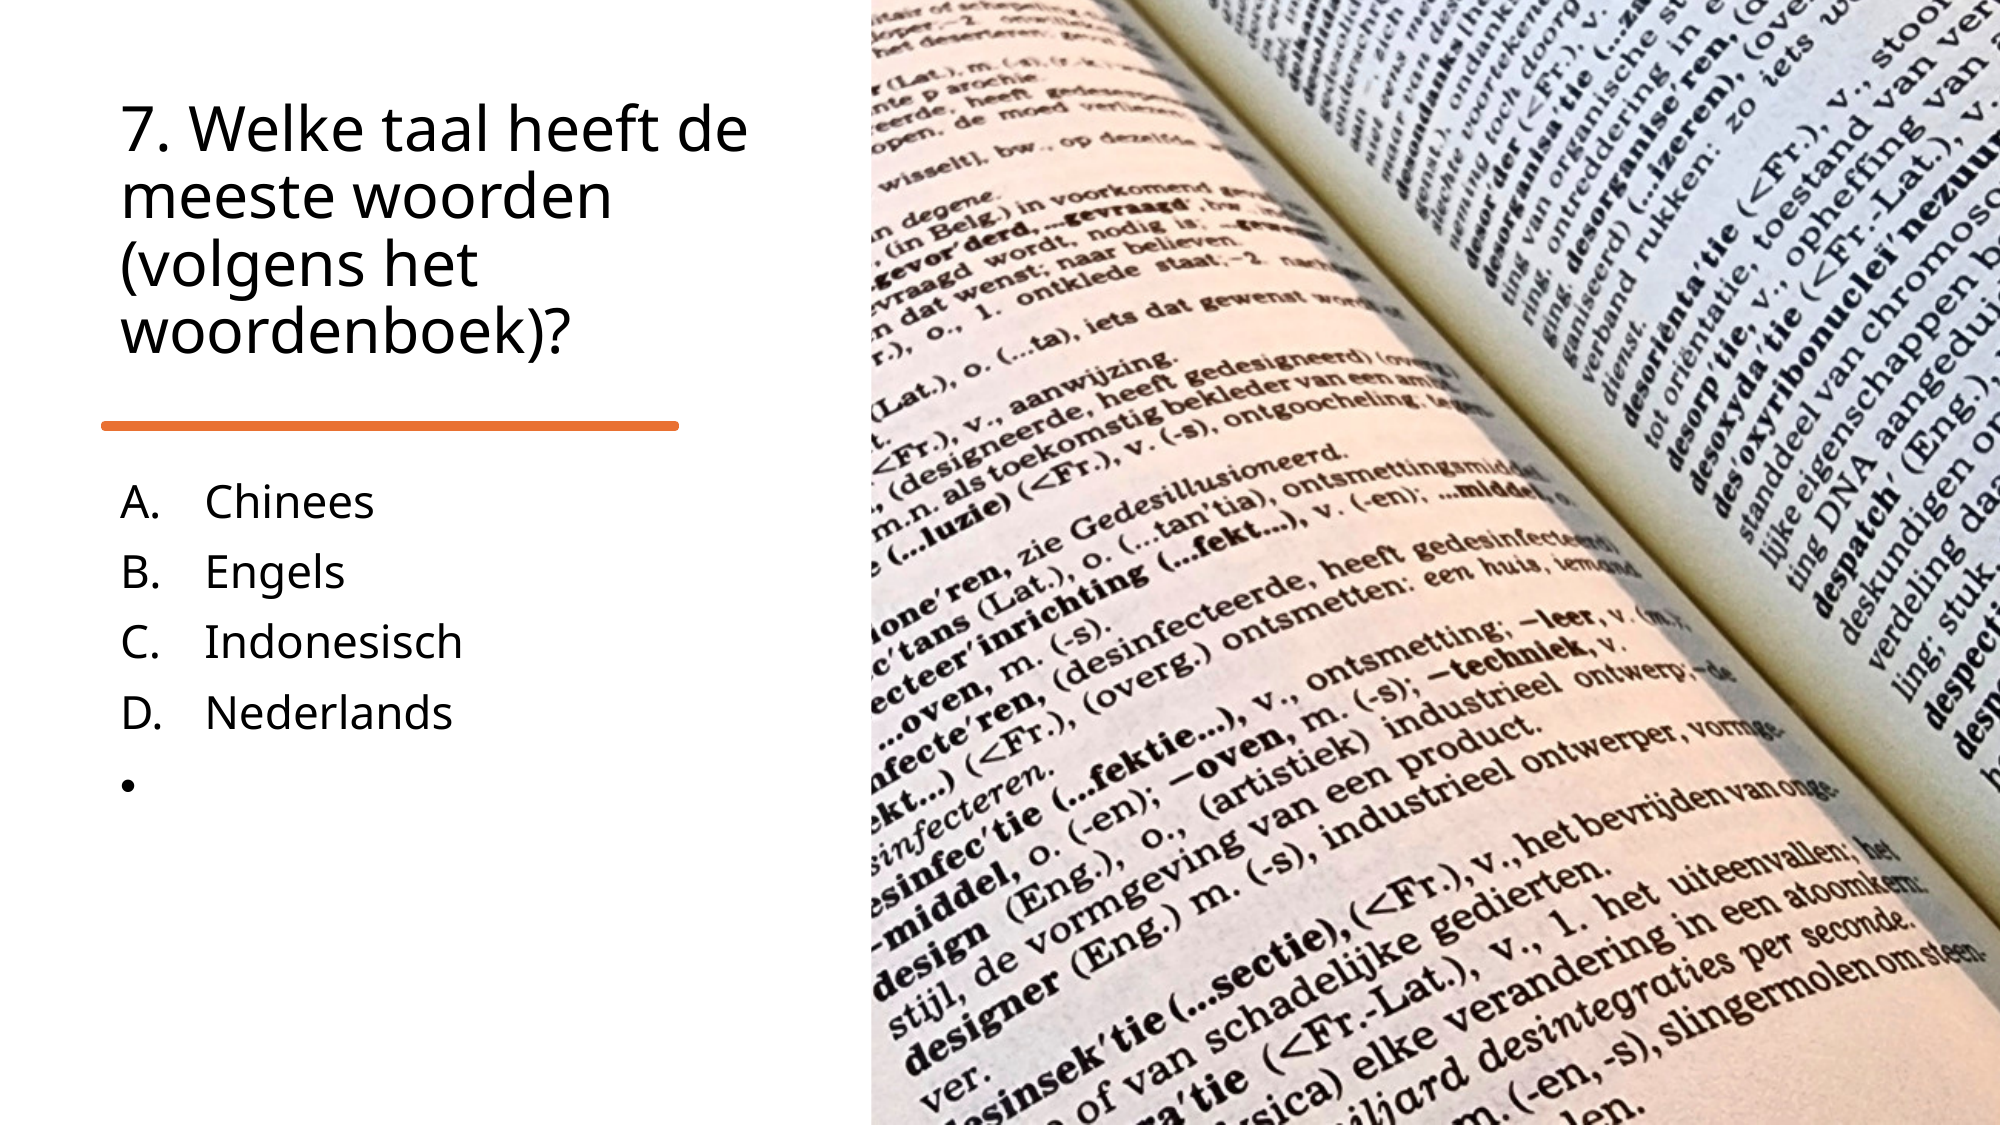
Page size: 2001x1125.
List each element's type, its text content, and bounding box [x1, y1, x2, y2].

text_box [0, 0, 871, 1125]
list Chinees Engels Indonesisch Nederlands [105, 471, 802, 1016]
title 7. Welke taal heeft de meeste woorden (volgens het woordenboek)? [105, 53, 822, 375]
picture [871, 0, 2000, 1125]
